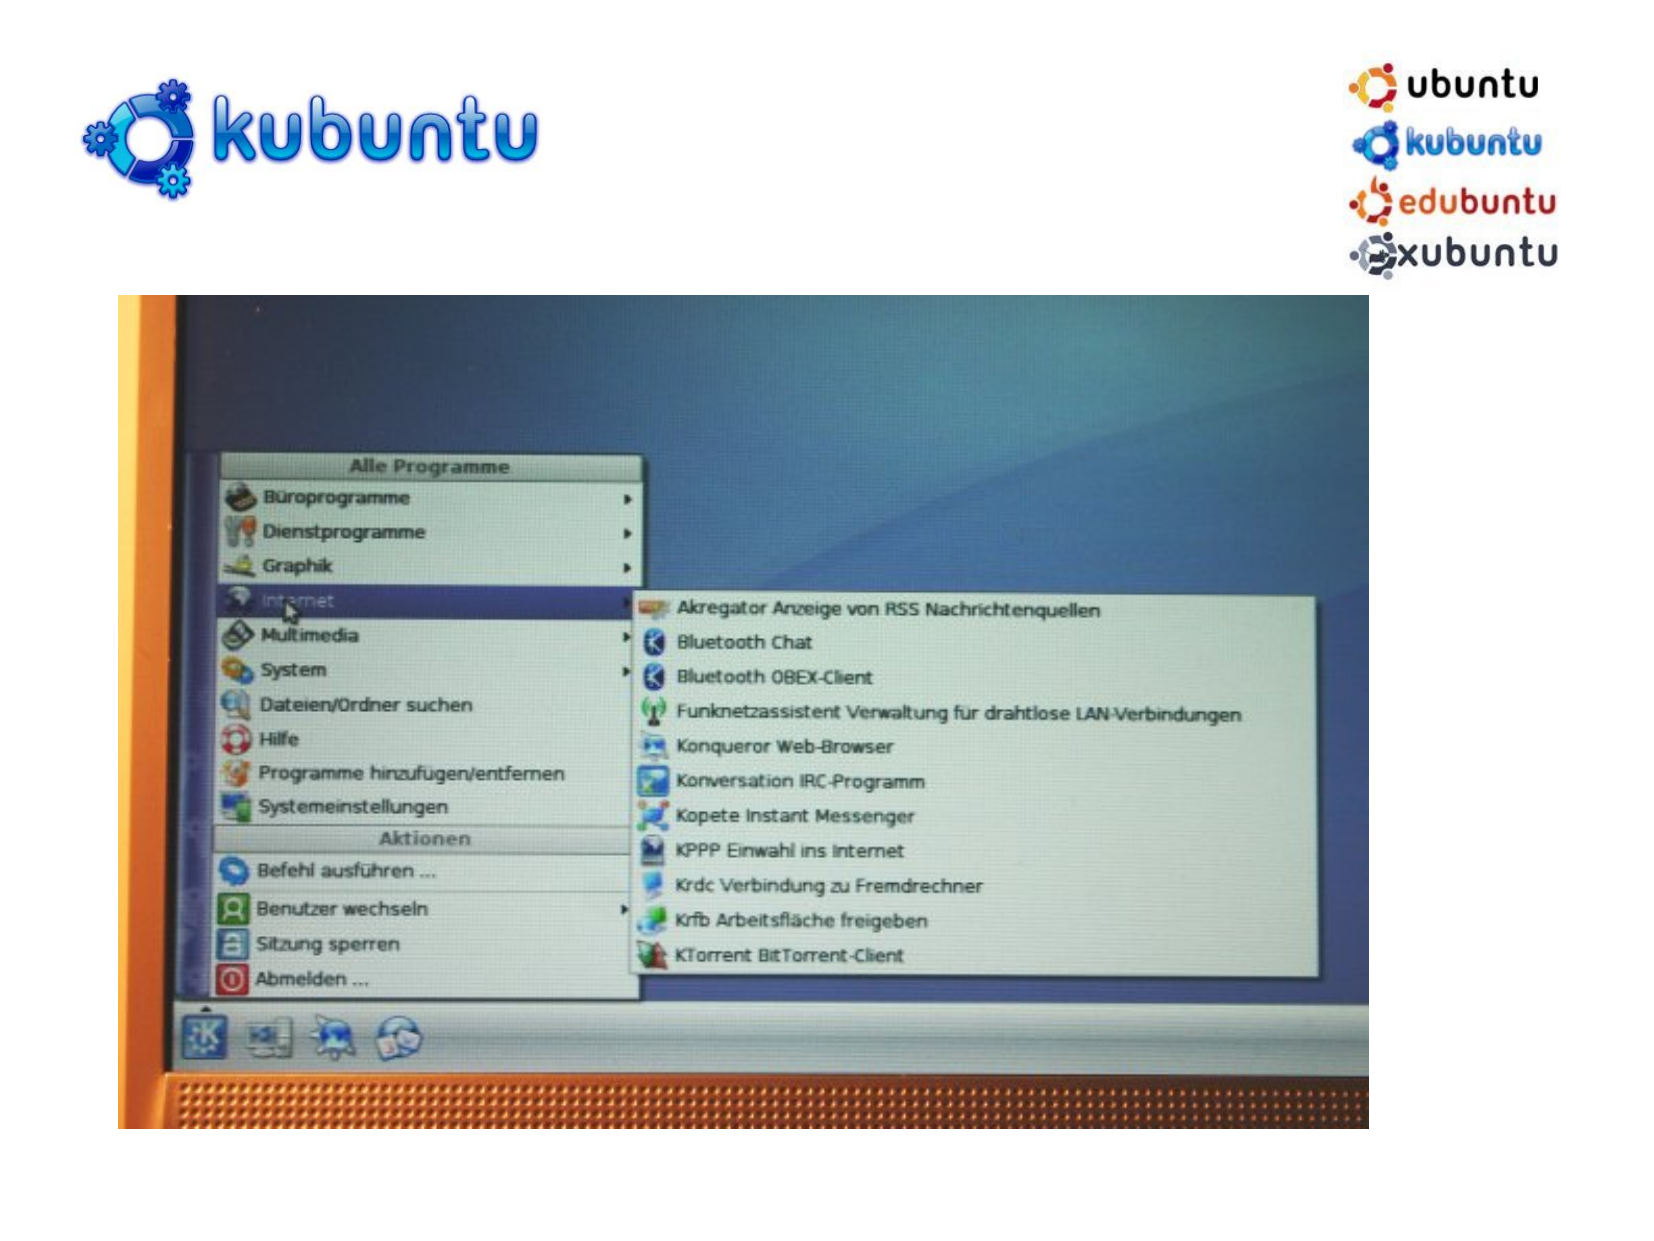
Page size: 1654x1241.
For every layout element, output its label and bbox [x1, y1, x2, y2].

picture [118, 50, 1565, 1129]
picture [59, 58, 562, 219]
